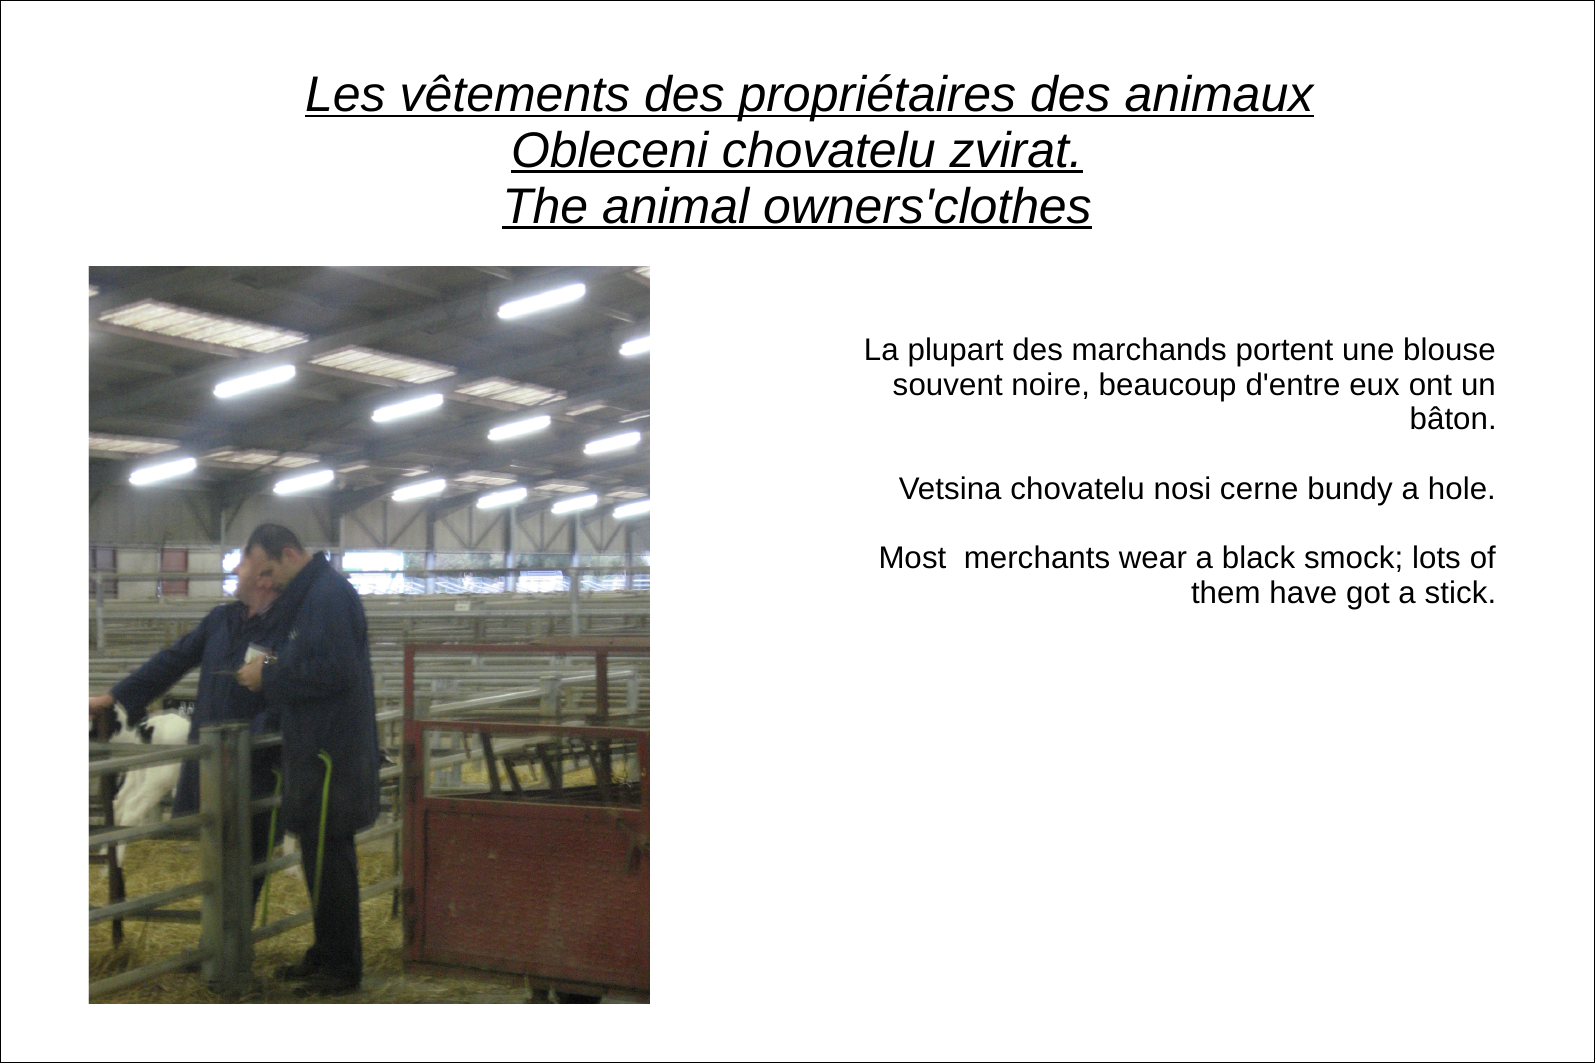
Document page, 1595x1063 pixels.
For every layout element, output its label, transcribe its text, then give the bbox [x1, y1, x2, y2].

text_box La plupart des marchands portent une blouse souvent noire, beaucoup d'entre eux ont un bâton. Vetsina chovatelu nosi cerne bundy a hole. Most merchants wear a black smock; lots of them have got a stick. [832, 324, 1512, 719]
text_box Les vêtements des propriétaires des animaux Obleceni chovatelu zvirat. The animal owners'clothes [265, 59, 1329, 241]
picture [88, 265, 650, 1004]
